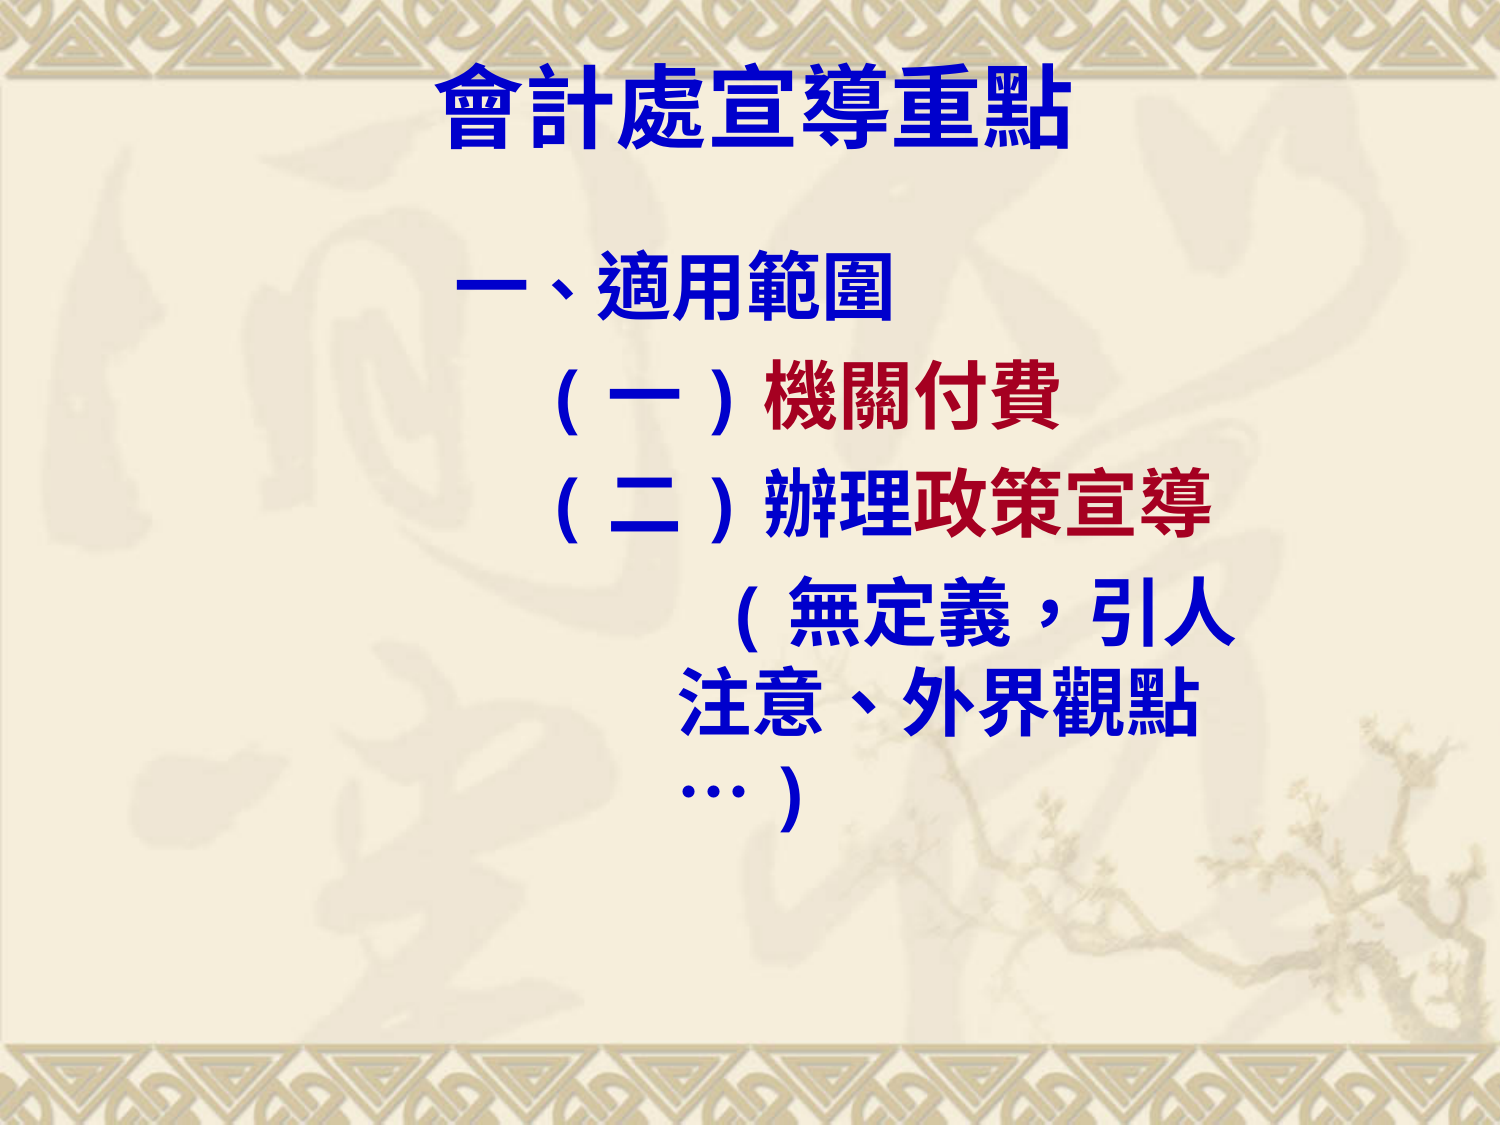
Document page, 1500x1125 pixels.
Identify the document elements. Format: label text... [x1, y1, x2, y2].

title 會計處宣導重點 [53, 42, 1455, 135]
list 一、適用範圍 (一)機關付費 (二)辦理政策宣導 (無定義，引人注意、外界觀點…) [218, 231, 1282, 1005]
